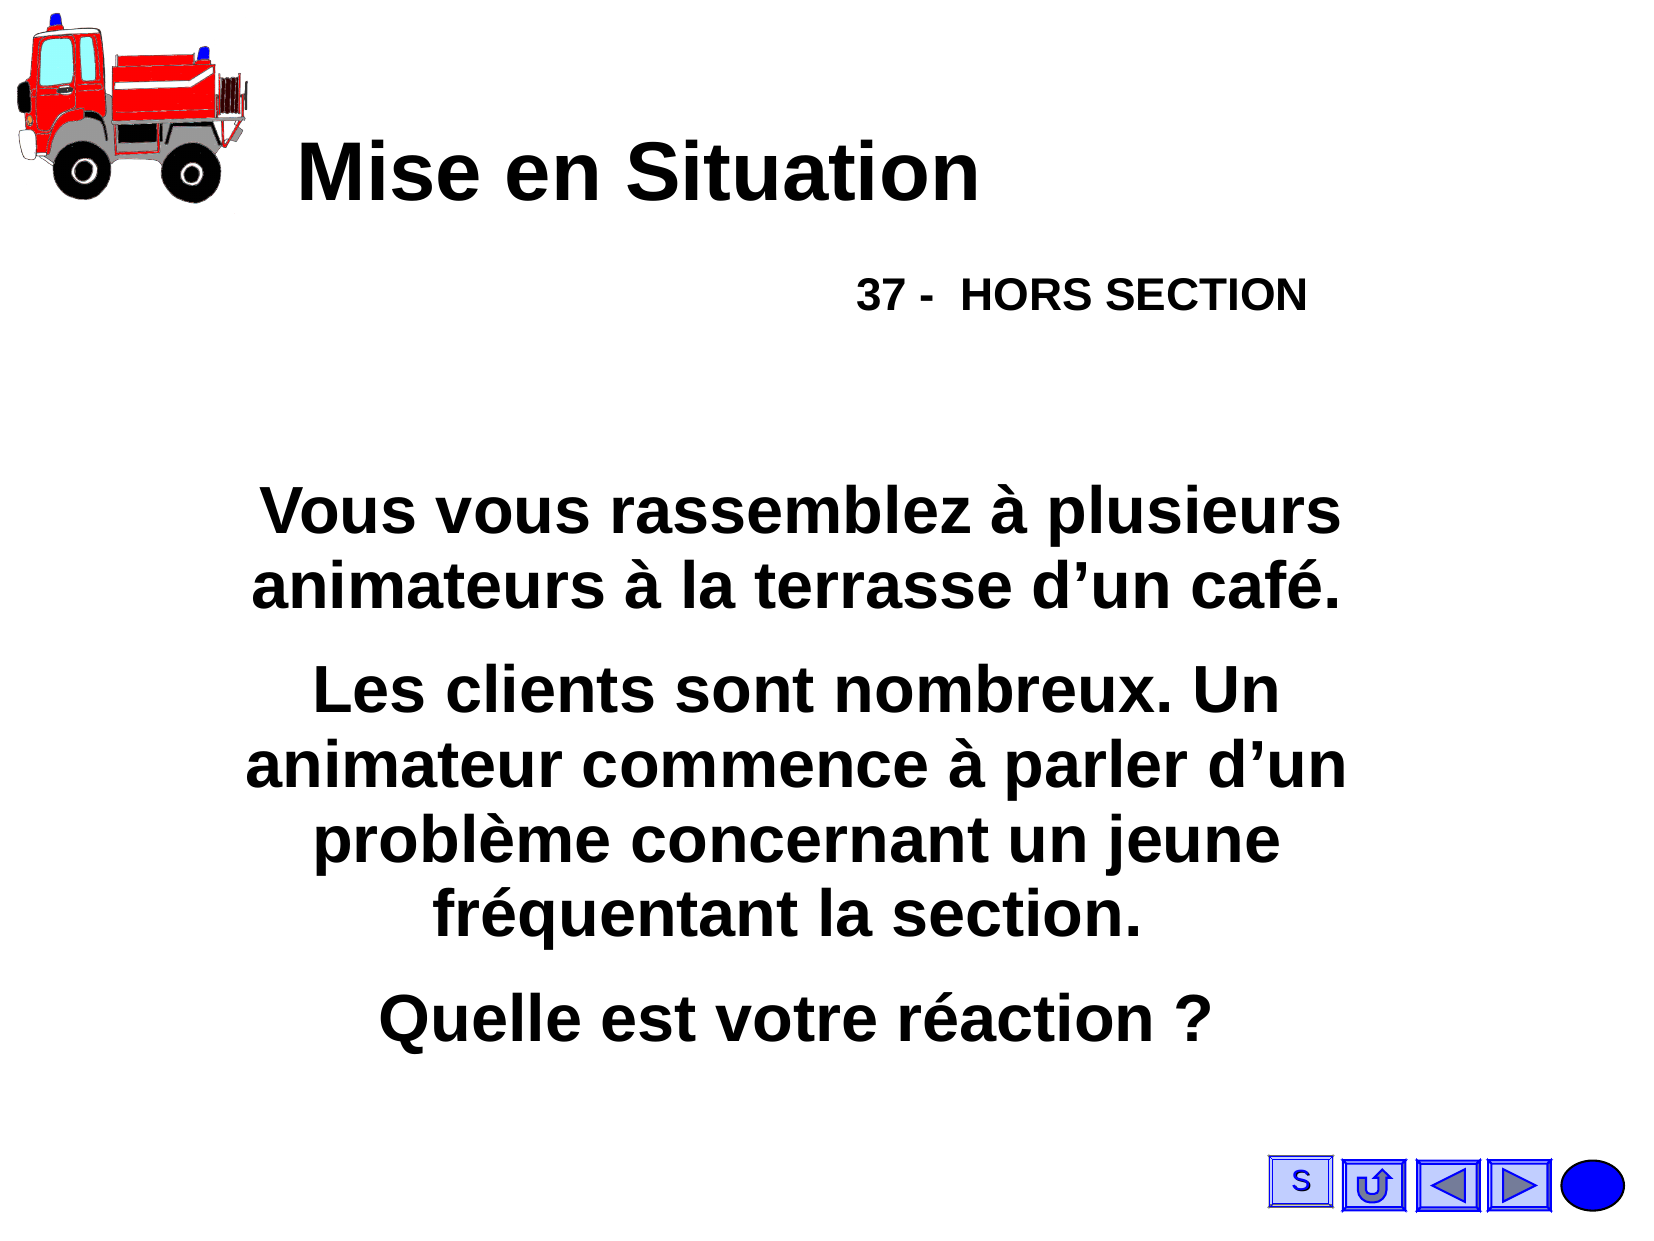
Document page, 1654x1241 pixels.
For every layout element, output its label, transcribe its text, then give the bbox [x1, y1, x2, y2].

text_box Mise en Situation [281, 118, 1020, 227]
picture [8, 8, 257, 216]
list Vous vous rassemblez à plusieurs animateurs à la terrasse d’un café. Les clients sont nombreux. Un animateur commence à parler d’un problème concernant un jeune fréquentant la section. Quelle est votre réaction ? [147, 465, 1447, 1063]
text_box 37 - HORS SECTION [856, 269, 1388, 374]
text_box [1561, 1160, 1625, 1211]
